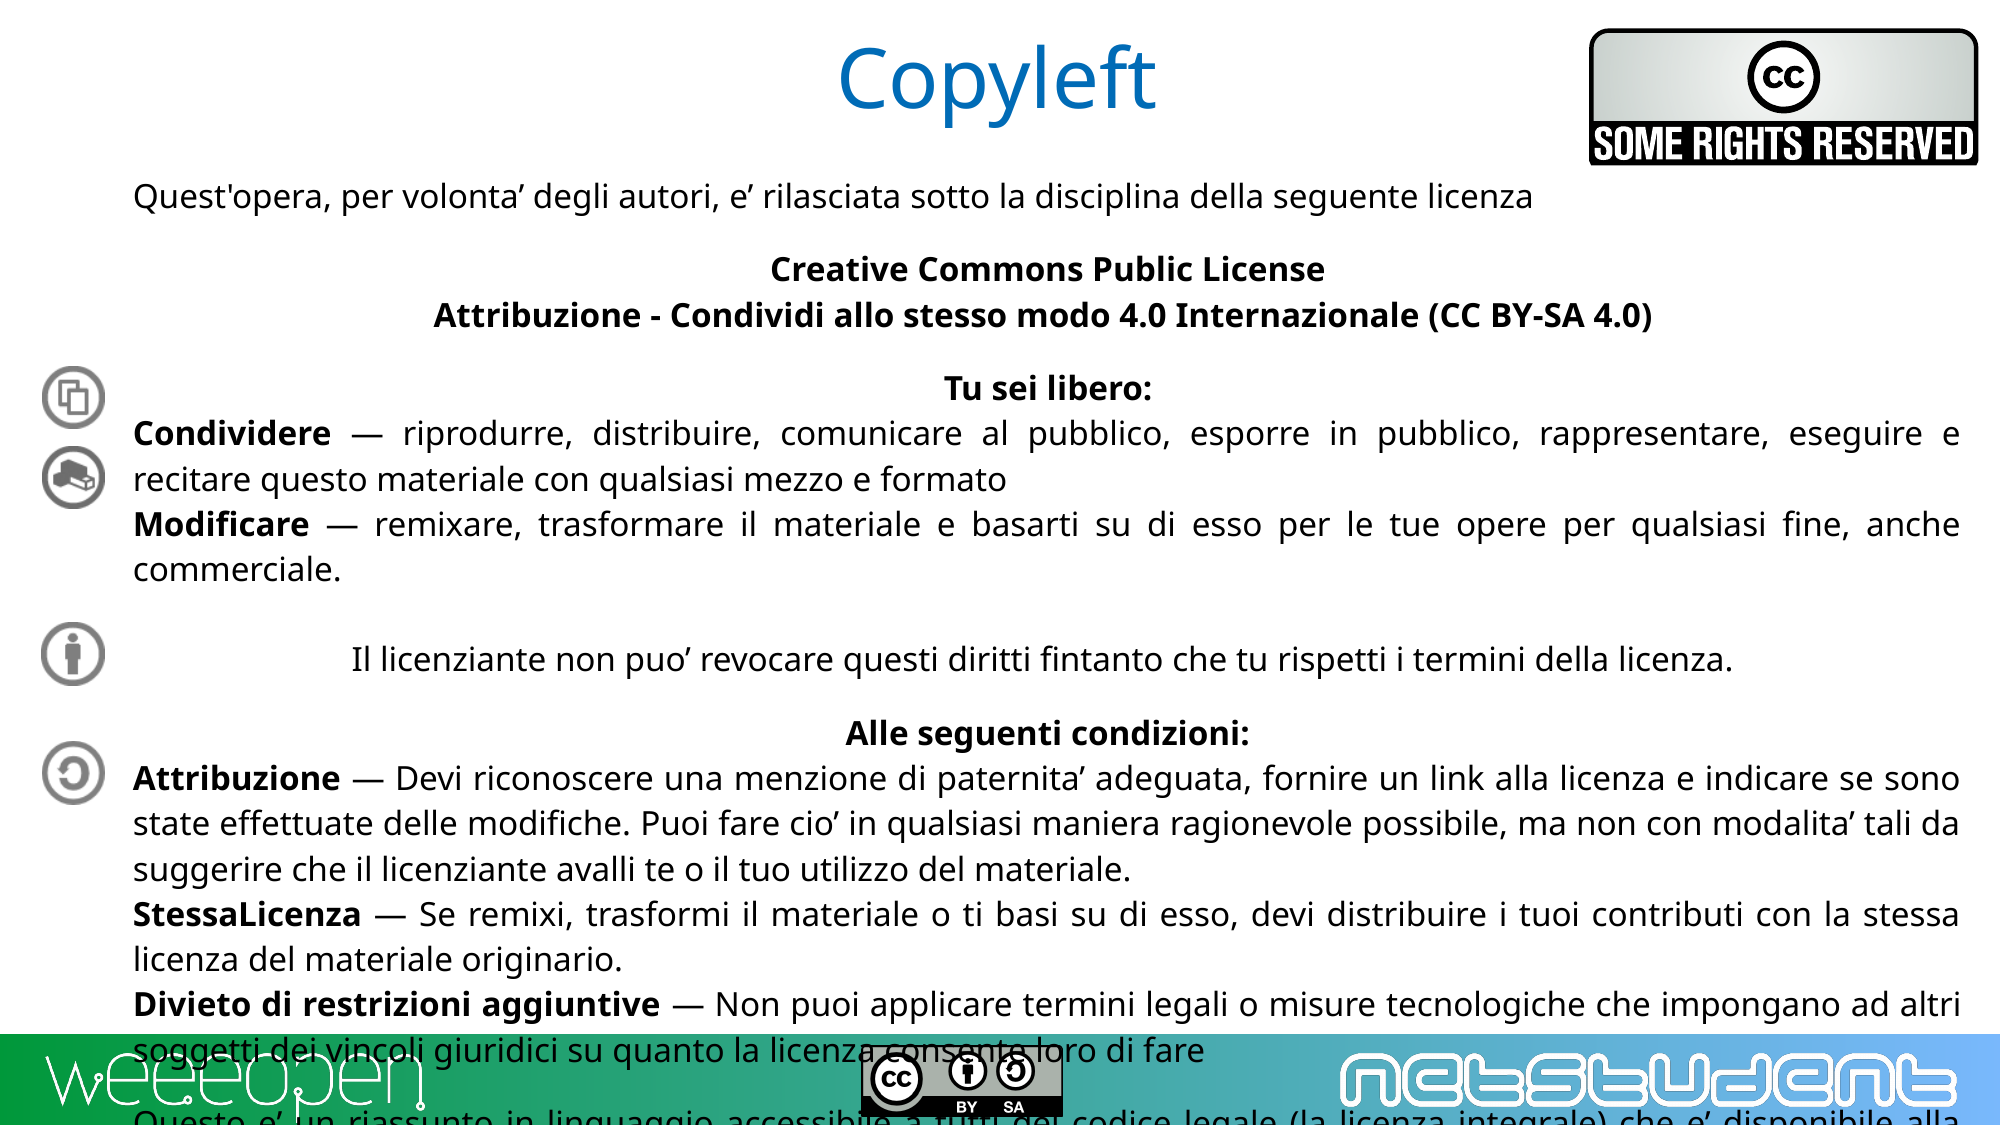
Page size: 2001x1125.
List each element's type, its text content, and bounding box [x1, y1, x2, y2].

picture [230, 1119, 240, 1123]
picture [1589, 28, 1979, 165]
picture [861, 1086, 1063, 1117]
text_box Quest'opera, per volonta’ degli autori, e’ rilasciata sotto la disciplina della seguente licenza Creative Commons Public License Attribuzione - Condividi allo stesso modo 4.0 Internazionale (CC BY-SA 4.0) Tu sei libero: Condividere — riprodurre, distribuire, comunicare al pubblico, esporre in pubblico, rappresentare, eseguire e recitare questo materiale con qualsiasi mezzo e formato Modificare — remixare, trasformare il materiale e basarti su di esso per le tue opere per qualsiasi fine, anche commerciale. Il licenziante non puo’ revocare questi diritti fintanto che tu rispetti i termini della licenza. Alle seguenti condizioni: Attribuzione — Devi riconoscere una menzione di paternita’ adeguata, fornire un link alla licenza e indicare se sono state effettuate delle modifiche. Puoi fare cio’ in qualsiasi maniera ragionevole possibile, ma non con modalita’ tali da suggerire che il licenziante avalli te o il tuo utilizzo del materiale. StessaLicenza — Se remixi, trasformi il materiale o ti basi su di esso, devi distribuire i tuoi contributi con la stessa licenza del materiale originario. Divieto di restrizioni aggiuntive — Non puoi applicare termini legali o misure tecnologiche che impongano ad altri soggetti dei vincoli giuridici su quanto la licenza consente loro di fare Questo e’ un riassunto in linguaggio accessibile a tutti del codice legale (la licenza integrale) che e’ disponibile alla pagina web: https://creativecommons.org/licenses/by-sa/4.0/legalcode.it [118, 165, 1979, 1086]
picture [1340, 1086, 1957, 1107]
picture [42, 366, 105, 429]
picture [137, 1114, 153, 1123]
picture [42, 446, 105, 509]
picture [41, 622, 105, 686]
title Copyleft [39, 29, 1589, 247]
picture [42, 741, 105, 805]
picture [45, 1053, 425, 1123]
